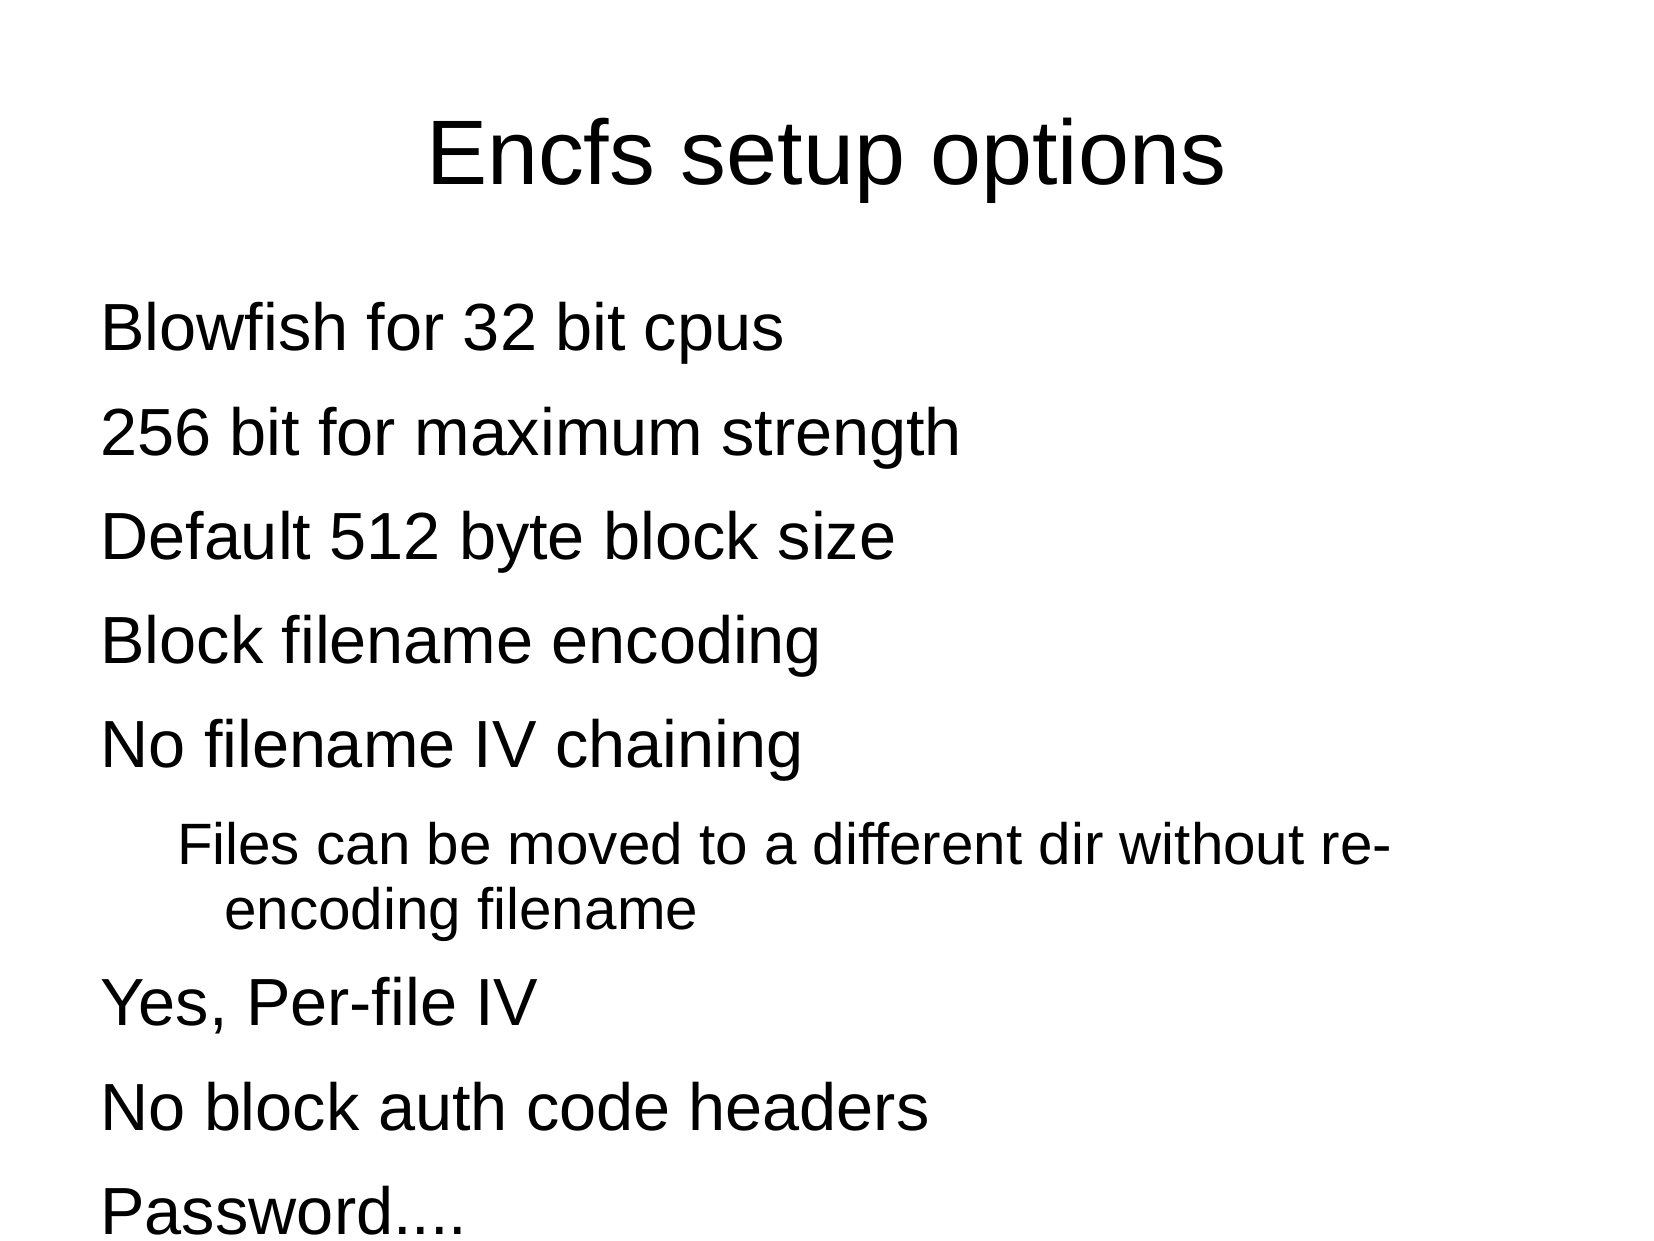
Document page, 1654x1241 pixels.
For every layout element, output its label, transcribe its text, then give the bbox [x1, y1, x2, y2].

title Encfs setup options [82, 56, 1571, 250]
list Blowfish for 32 bit cpus 256 bit for maximum strength Default 512 byte block size Block filename encoding No filename IV chaining Files can be moved to a different dir without re-encoding filename Yes, Per-file IV No block auth code headers Password.... [82, 290, 1571, 1241]
